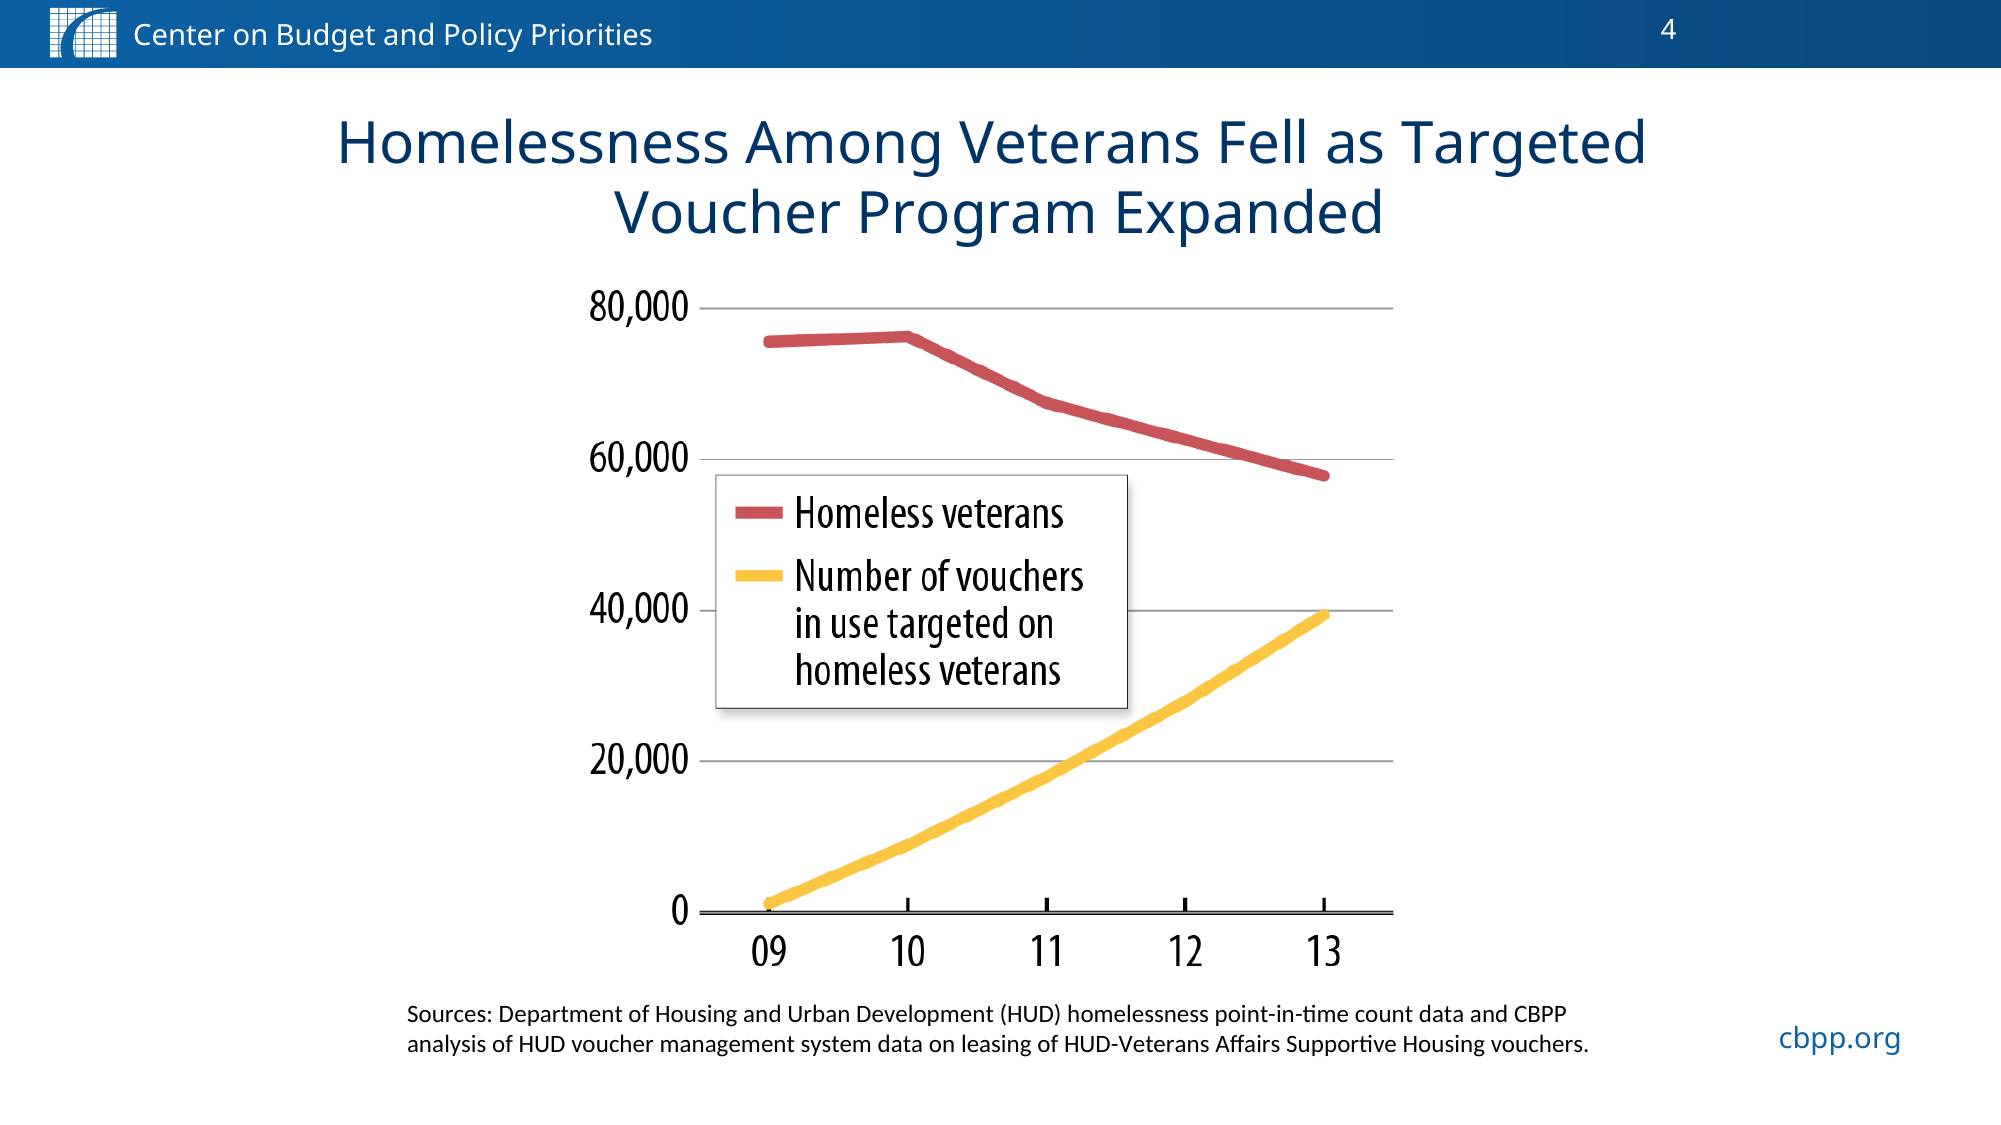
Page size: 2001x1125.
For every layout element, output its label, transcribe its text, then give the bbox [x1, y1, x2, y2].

picture [572, 270, 1419, 981]
text_box Homelessness Among Veterans Fell as Targeted Voucher Program Expanded [249, 131, 1751, 219]
text_box <number> [1612, 2, 1726, 63]
text_box Sources: Department of Housing and Urban Development (HUD) homelessness point-in-time count data and CBPP analysis of HUD voucher management system data on leasing of HUD-Veterans Affairs Supportive Housing vouchers. [392, 989, 1608, 1066]
